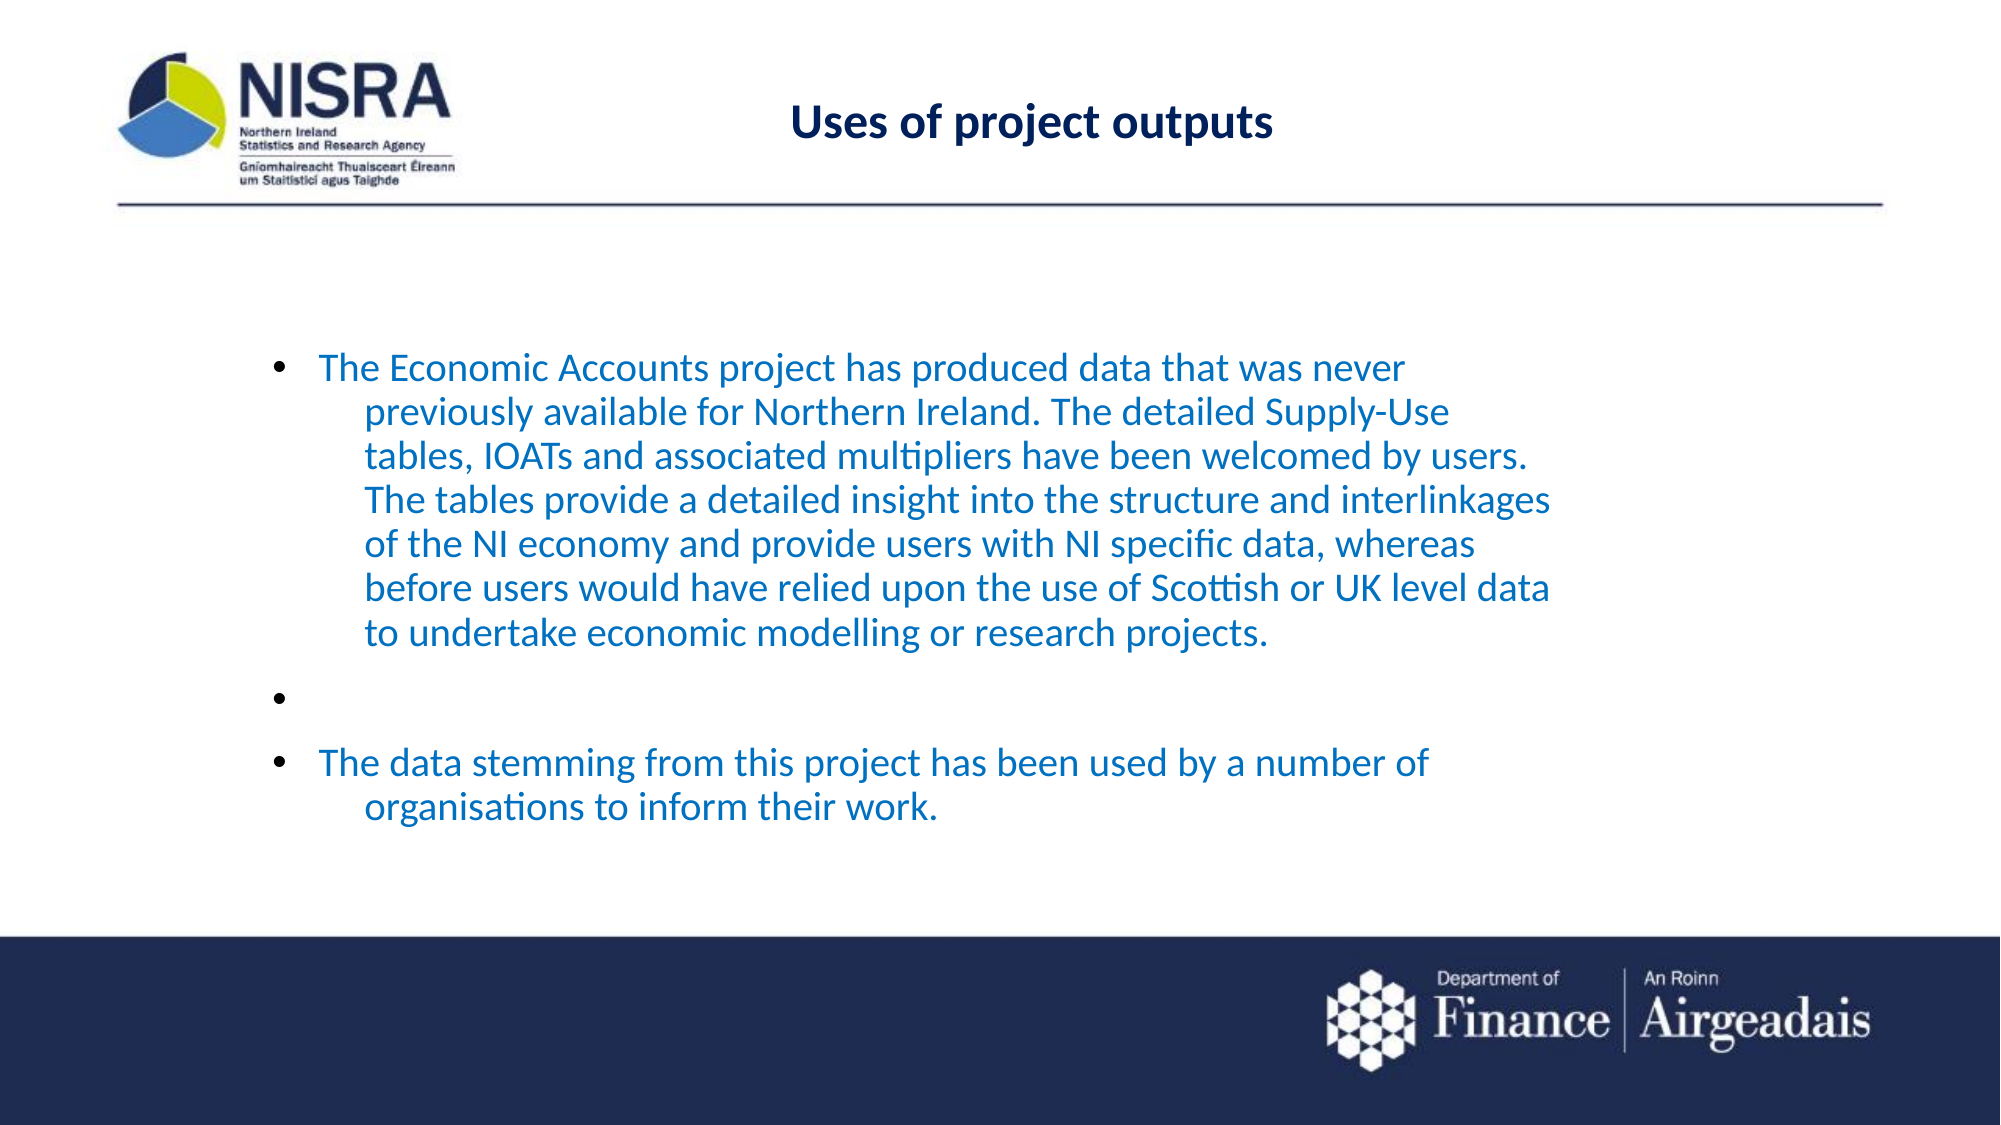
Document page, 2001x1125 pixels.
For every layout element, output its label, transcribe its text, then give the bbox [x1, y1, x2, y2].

list The Economic Accounts project has produced data that was never previously available for Northern Ireland. The detailed Supply-Use tables, IOATs and associated multipliers have been welcomed by users. The tables provide a detailed insight into the structure and interlinkages of the NI economy and provide users with NI specific data, whereas before users would have relied upon the use of Scottish or UK level data to undertake economic modelling or research projects. The data stemming from this project has been used by a number of organisations to inform their work. [257, 338, 1569, 849]
title Uses of project outputs [775, 87, 2000, 162]
